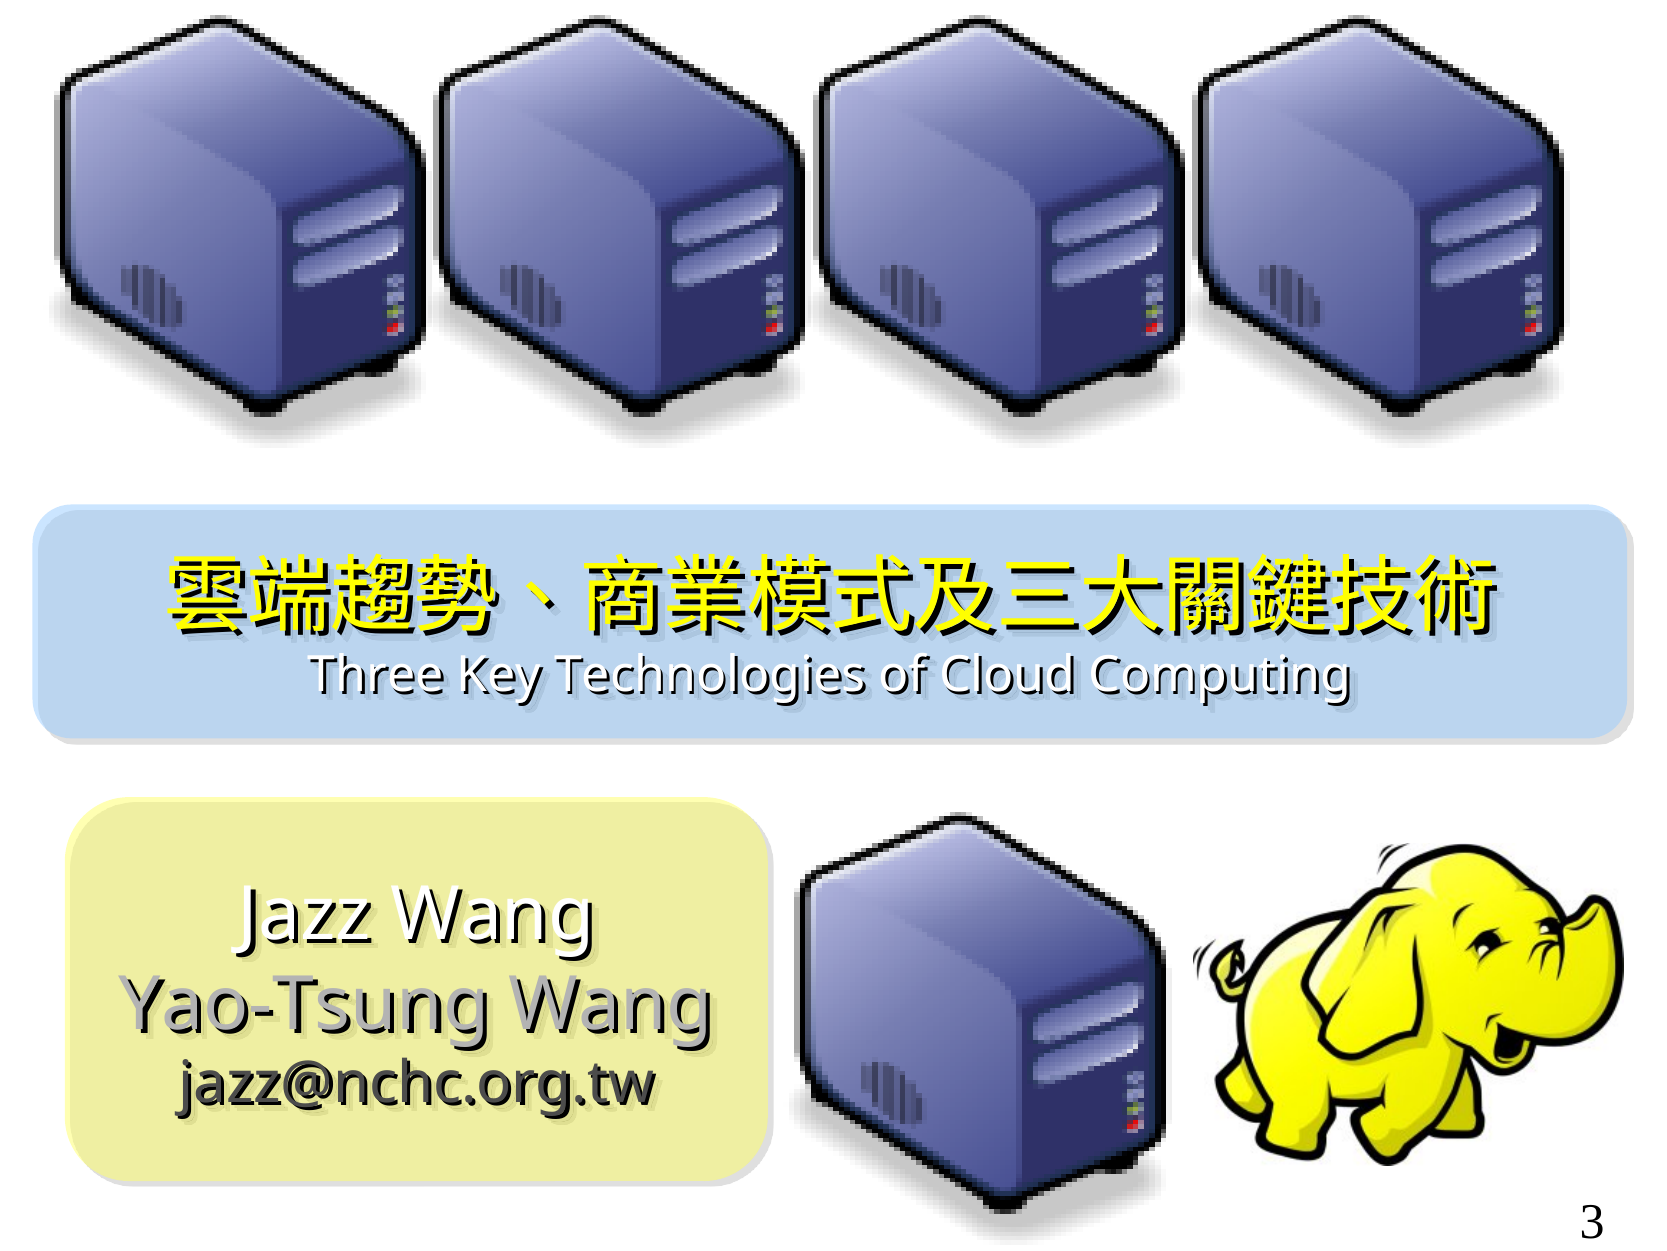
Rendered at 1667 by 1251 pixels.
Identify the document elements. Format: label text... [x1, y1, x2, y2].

text_box Jazz Wang Yao-Tsung Wang jazz@nchc.org.tw [64, 797, 767, 1182]
text_box 雲端趨勢、商業模式及三大關鍵技術 Three Key Technologies of Cloud Computing [32, 504, 1628, 739]
picture [767, 800, 1624, 1249]
picture [27, 2, 1609, 502]
